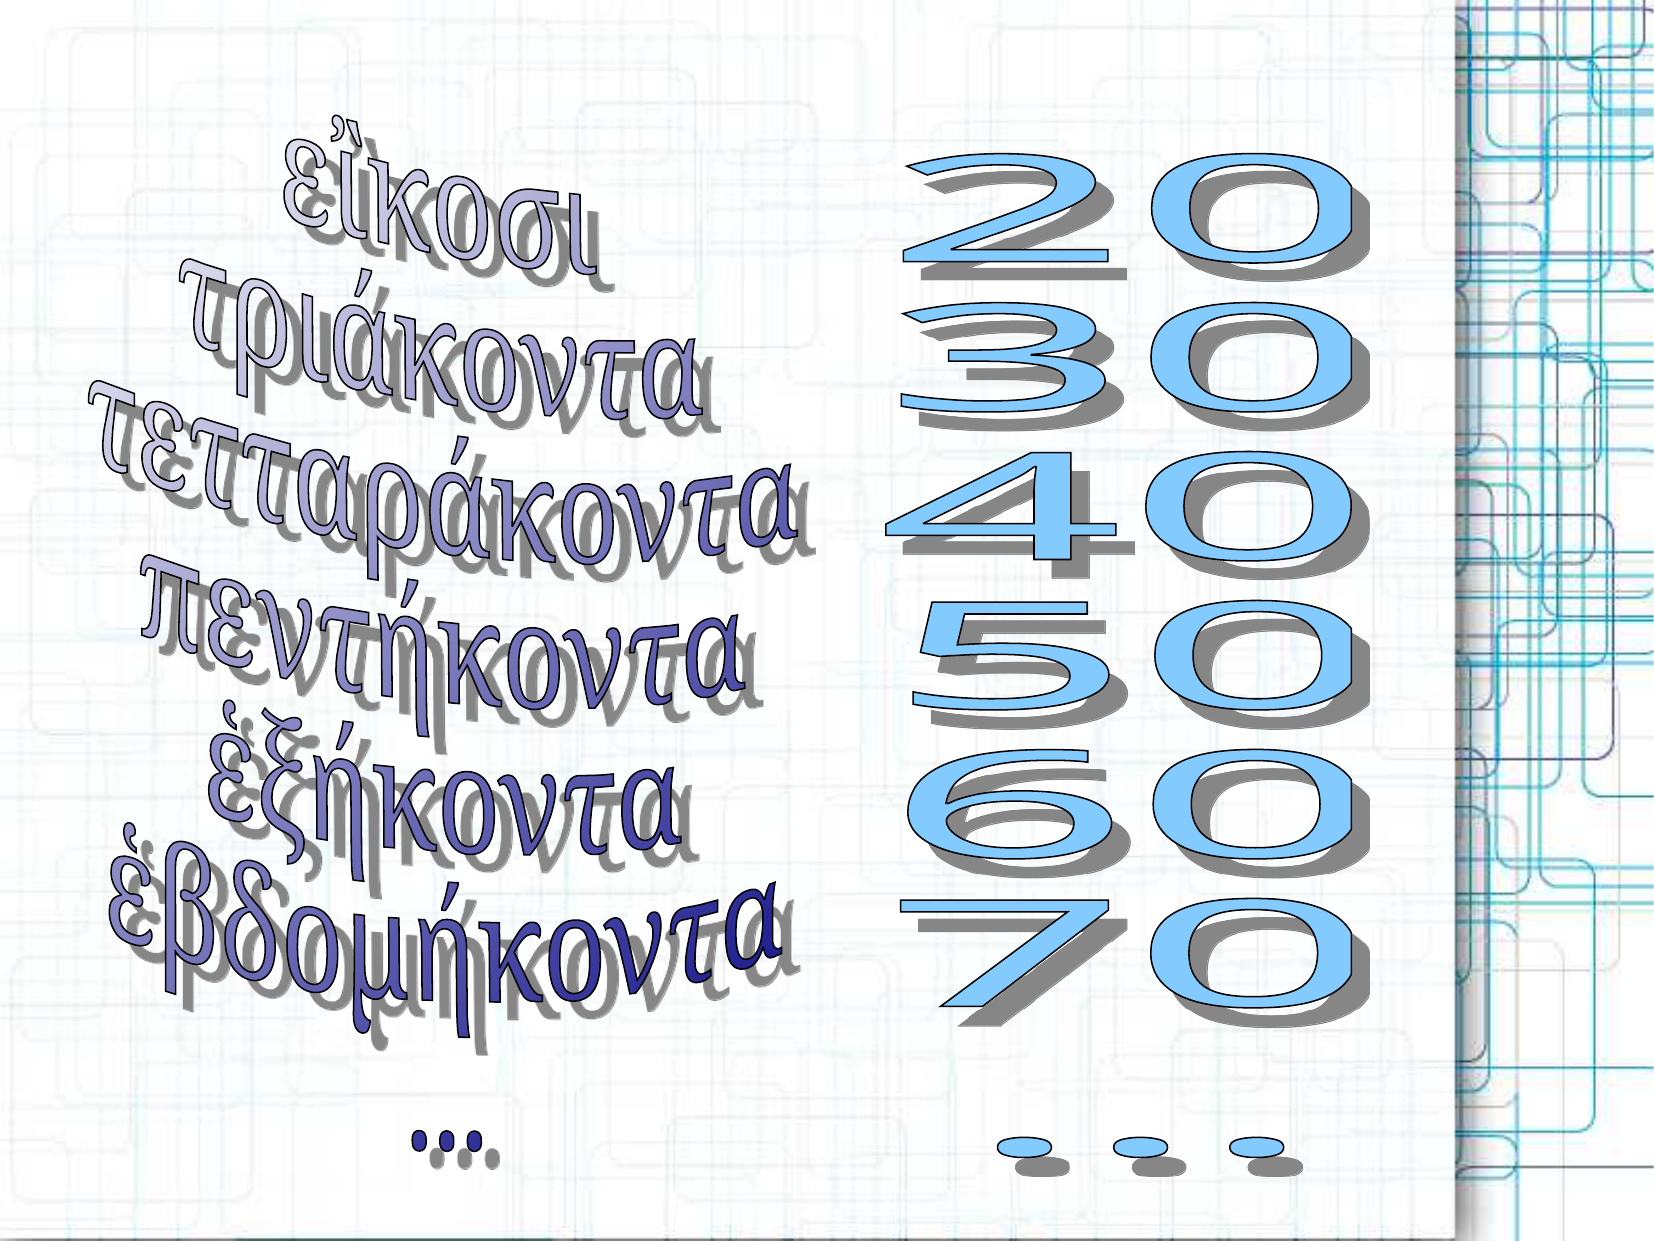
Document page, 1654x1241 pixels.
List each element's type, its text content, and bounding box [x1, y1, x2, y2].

text_box 20 30 40 50 60 70 ... [1153, 749, 1352, 859]
text_box εἲκοσι τριάκοντα τετταράκοντα πεντήκοντα ἑξήκοντα ἑβδομήκοντα ... [616, 481, 674, 562]
text_box εἲκοσι τριάκοντα τετταράκοντα πεντήκοντα ἑξήκοντα ἑβδομήκοντα ... [497, 774, 556, 855]
text_box 20 30 40 50 60 70 ... [1113, 1137, 1168, 1158]
text_box 20 30 40 50 60 70 ... [997, 1137, 1052, 1158]
text_box 20 30 40 50 60 70 ... [907, 749, 1112, 859]
text_box 20 30 40 50 60 70 ... [900, 900, 1109, 1007]
text_box εἲκοσι τριάκοντα τετταράκοντα πεντήκοντα ἑξήκοντα ἑβδομήκοντα ... [109, 856, 152, 946]
picture [0, 0, 1654, 1241]
text_box 20 30 40 50 60 70 ... [1229, 1137, 1284, 1158]
text_box εἲκοσι τριάκοντα τετταράκοντα πεντήκοντα ἑξήκοντα ἑβδομήκοντα ... [243, 433, 291, 524]
text_box εἲκοσι τριάκοντα τετταράκοντα πεντήκοντα ἑξήκοντα ἑβδομήκοντα ... [261, 708, 305, 864]
text_box εἲκοσι τριάκοντα τετταράκοντα πεντήκοντα ἑξήκοντα ἑβδομήκοντα ... [333, 305, 393, 396]
text_box εἲκοσι τριάκοντα τετταράκοντα πεντήκοντα ἑξήκοντα ἑβδομήκοντα ... [298, 449, 357, 541]
text_box εἲκοσι τριάκοντα τετταράκοντα πεντήκοντα ἑξήκοντα ἑβδομήκοντα ... [353, 914, 407, 1033]
text_box 20 30 40 50 60 70 ... [1151, 153, 1352, 264]
text_box εἲκοσι τριάκοντα τετταράκοντα πεντήκοντα ἑξήκοντα ἑβδομήκοντα ... [642, 339, 703, 419]
text_box εἲκοσι τριάκοντα τετταράκοντα πεντήκοντα ἑξήκοντα ἑβδομήκοντα ... [320, 606, 369, 693]
text_box εἲκοσι τριάκοντα τετταράκοντα πεντήκοντα ἑξήκοντα ἑβδομήκοντα ... [499, 189, 558, 269]
text_box εἲκοσι τριάκοντα τετταράκοντα πεντήκοντα ἑξήκοντα ἑβδομήκοντα ... [629, 624, 679, 705]
text_box εἲκοσι τριάκοντα τετταράκοντα πεντήκοντα ἑξήκοντα ἑβδομήκοντα ... [208, 733, 253, 822]
text_box εἲκοσι τριάκοντα τετταράκοντα πεντήκοντα ἑξήκοντα ἑβδομήκοντα ... [549, 920, 601, 1002]
text_box εἲκοσι τριάκοντα τετταράκοντα πεντήκοντα ἑξήκοντα ἑβδομήκοντα ... [237, 278, 287, 398]
text_box εἲκοσι τριάκοντα τετταράκοντα πεντήκοντα ἑξήκοντα ἑβδομήκοντα ... [302, 293, 328, 383]
text_box 20 30 40 50 60 70 ... [1150, 302, 1352, 412]
text_box εἲκοσι τριάκοντα τετταράκοντα πεντήκοντα ἑξήκοντα ἑβδομήκοντα ... [418, 919, 470, 1038]
text_box εἲκοσι τριάκοντα τετταράκοντα πεντήκοντα ἑξήκοντα ἑβδομήκοντα ... [373, 764, 437, 851]
text_box εἲκοσι τριάκοντα τετταράκοντα πεντήκοντα ἑξήκοντα ἑβδομήκοντα ... [438, 621, 502, 707]
text_box εἲκοσι τριάκοντα τετταράκοντα πεντήκοντα ἑξήκοντα ἑβδομήκοντα ... [165, 841, 214, 995]
text_box εἲκοσι τριάκοντα τετταράκοντα πεντήκοντα ἑξήκοντα ἑβδομήκοντα ... [569, 193, 597, 275]
text_box 20 30 40 50 60 70 ... [901, 302, 1106, 412]
text_box 20 30 40 50 60 70 ... [903, 153, 1108, 262]
text_box εἲκοσι τριάκοντα τετταράκοντα πεντήκοντα ἑξήκοντα ἑβδομήκοντα ... [367, 463, 418, 581]
text_box 20 30 40 50 60 70 ... [1150, 898, 1352, 1008]
text_box εἲκοσι τριάκοντα τετταράκοντα πεντήκοντα ἑξήκοντα ἑβδομήκοντα ... [561, 483, 614, 565]
text_box εἲκοσι τριάκοντα τετταράκοντα πεντήκοντα ἑξήκοντα ἑβδομήκοντα ... [255, 590, 312, 679]
text_box εἲκοσι τριάκοντα τετταράκοντα πεντήκοντα ἑξήκοντα ἑβδομήκοντα ... [443, 771, 495, 855]
text_box εἲκοσι τριάκοντα τετταράκοντα πεντήκοντα ἑξήκοντα ἑβδομήκοντα ... [378, 614, 429, 737]
text_box εἲκοσι τριάκοντα τετταράκοντα πεντήκοντα ἑξήκοντα ἑβδομήκοντα ... [479, 922, 543, 1003]
text_box 20 30 40 50 60 70 ... [1154, 600, 1352, 710]
text_box εἲκοσι τριάκοντα τετταράκοντα πεντήκοντα ἑξήκοντα ἑβδομήκοντα ... [140, 554, 199, 654]
text_box εἲκοσι τριάκοντα τετταράκοντα πεντήκοντα ἑξήκοντα ἑβδομήκοντα ... [725, 882, 782, 970]
text_box εἲκοσι τριάκοντα τετταράκοντα πεντήκοντα ἑξήκοντα ἑβδομήκοντα ... [191, 418, 238, 509]
text_box εἲκοσι τριάκοντα τετταράκοντα πεντήκοντα ἑξήκοντα ἑβδομήκοντα ... [368, 158, 430, 253]
text_box εἲκοσι τριάκοντα τετταράκοντα πεντήκοντα ἑξήκοντα ἑβδομήκοντα ... [436, 176, 488, 260]
text_box εἲκοσι τριάκοντα τετταράκοντα πεντήκοντα ἑξήκοντα ἑβδομήκοντα ... [603, 912, 661, 994]
text_box εἲκοσι τριάκοντα τετταράκοντα πεντήκοντα ἑξήκοντα ἑβδομήκοντα ... [341, 151, 367, 239]
text_box εἲκοσι τριάκοντα τετταράκοντα πεντήκοντα ἑξήκοντα ἑβδομήκοντα ... [208, 579, 253, 668]
text_box 20 30 40 50 60 70 ... [1145, 451, 1352, 561]
text_box εἲκοσι τριάκοντα τετταράκοντα πεντήκοντα ἑξήκοντα ἑβδομήκοντα ... [518, 335, 577, 416]
text_box εἲκοσι τριάκοντα τετταράκοντα πεντήκοντα ἑξήκοντα ἑβδομήκοντα ... [141, 401, 185, 492]
text_box εἲκοσι τριάκοντα τετταράκοντα πεντήκοντα ἑξήκοντα ἑβδομήκοντα ... [225, 860, 276, 981]
text_box εἲκοσι τριάκοντα τετταράκοντα πεντήκοντα ἑξήκοντα ἑβδομήκοντα ... [508, 627, 560, 710]
text_box εἲκοσι τριάκοντα τετταράκοντα πεντήκοντα ἑξήκοντα ἑβδομήκοντα ... [395, 315, 458, 406]
text_box εἲκοσι τριάκοντα τετταράκοντα πεντήκοντα ἑξήκοντα ἑβδομήκοντα ... [464, 329, 516, 412]
text_box εἲκοσι τριάκοντα τετταράκοντα πεντήκοντα ἑξήκοντα ἑβδομήκοντα ... [565, 773, 614, 855]
text_box εἲκοσι τριάκοντα τετταράκοντα πεντήκοντα ἑξήκοντα ἑβδομήκοντα ... [686, 615, 745, 698]
text_box εἲκοσι τριάκοντα τετταράκοντα πεντήκοντα ἑξήκοντα ἑβδομήκοντα ... [621, 767, 681, 850]
text_box εἲκοσι τριάκοντα τετταράκοντα πεντήκοντα ἑξήκοντα ἑβδομήκοντα ... [562, 628, 621, 709]
text_box εἲκοσι τριάκοντα τετταράκοντα πεντήκοντα ἑξήκοντα ἑβδομήκοντα ... [88, 380, 135, 474]
text_box εἲκοσι τριάκοντα τετταράκοντα πεντήκοντα ἑξήκοντα ἑβδομήκοντα ... [179, 259, 226, 351]
text_box εἲκοσι τριάκοντα τετταράκοντα πεντήκοντα ἑξήκοντα ἑβδομήκοντα ... [683, 475, 732, 556]
text_box εἲκοσι τριάκοντα τετταράκοντα πεντήκοντα ἑξήκοντα ἑβδομήκοντα ... [492, 478, 556, 563]
text_box 20 30 40 50 60 70 ... [885, 452, 1116, 560]
text_box 20 30 40 50 60 70 ... [913, 602, 1109, 710]
text_box εἲκοσι τριάκοντα τετταράκοντα πεντήκοντα ἑξήκοντα ἑβδομήκοντα ... [585, 340, 635, 420]
text_box εἲκοσι τριάκοντα τετταράκοντα πεντήκοντα ἑξήκοντα ἑβδομήκοντα ... [739, 464, 798, 547]
text_box εἲκοσι τριάκοντα τετταράκοντα πεντήκοντα ἑξήκοντα ἑβδομήκοντα ... [287, 906, 338, 993]
text_box εἲκοσι τριάκοντα τετταράκοντα πεντήκοντα ἑξήκοντα ἑβδομήκοντα ... [429, 472, 490, 558]
text_box εἲκοσι τριάκοντα τετταράκοντα πεντήκοντα ἑξήκοντα ἑβδομήκοντα ... [284, 139, 328, 227]
text_box εἲκοσι τριάκοντα τετταράκοντα πεντήκοντα ἑξήκοντα ἑβδομήκοντα ... [670, 900, 718, 983]
text_box εἲκοσι τριάκοντα τετταράκοντα πεντήκοντα ἑξήκοντα ἑβδομήκοντα ... [313, 755, 364, 882]
